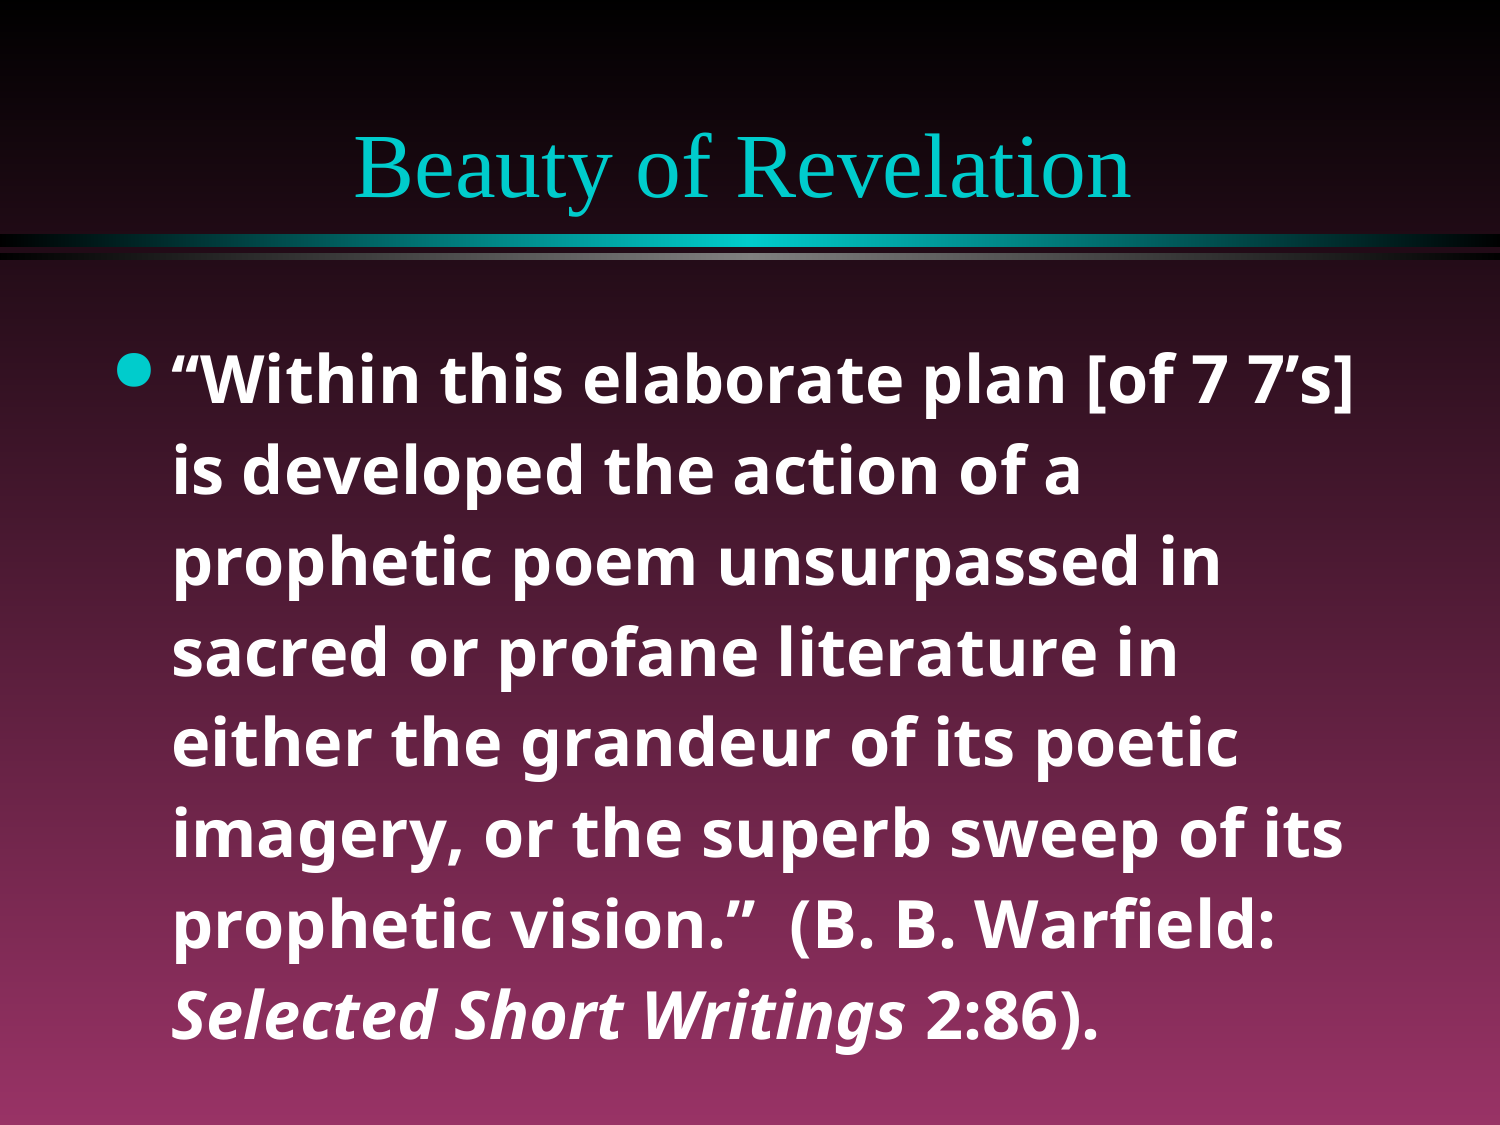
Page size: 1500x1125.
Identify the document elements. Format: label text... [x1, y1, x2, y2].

title Beauty of Revelation [99, 37, 1388, 225]
list ‘‘Within this elaborate plan [of 7 7’s] is developed the action of a prophetic poem unsurpassed in sacred or profane literature in either the grandeur of its poetic imagery, or the superb sweep of its prophetic vision.’’ (B. B. Warfield: Selected Short Writings 2:86). [99, 324, 1388, 1001]
